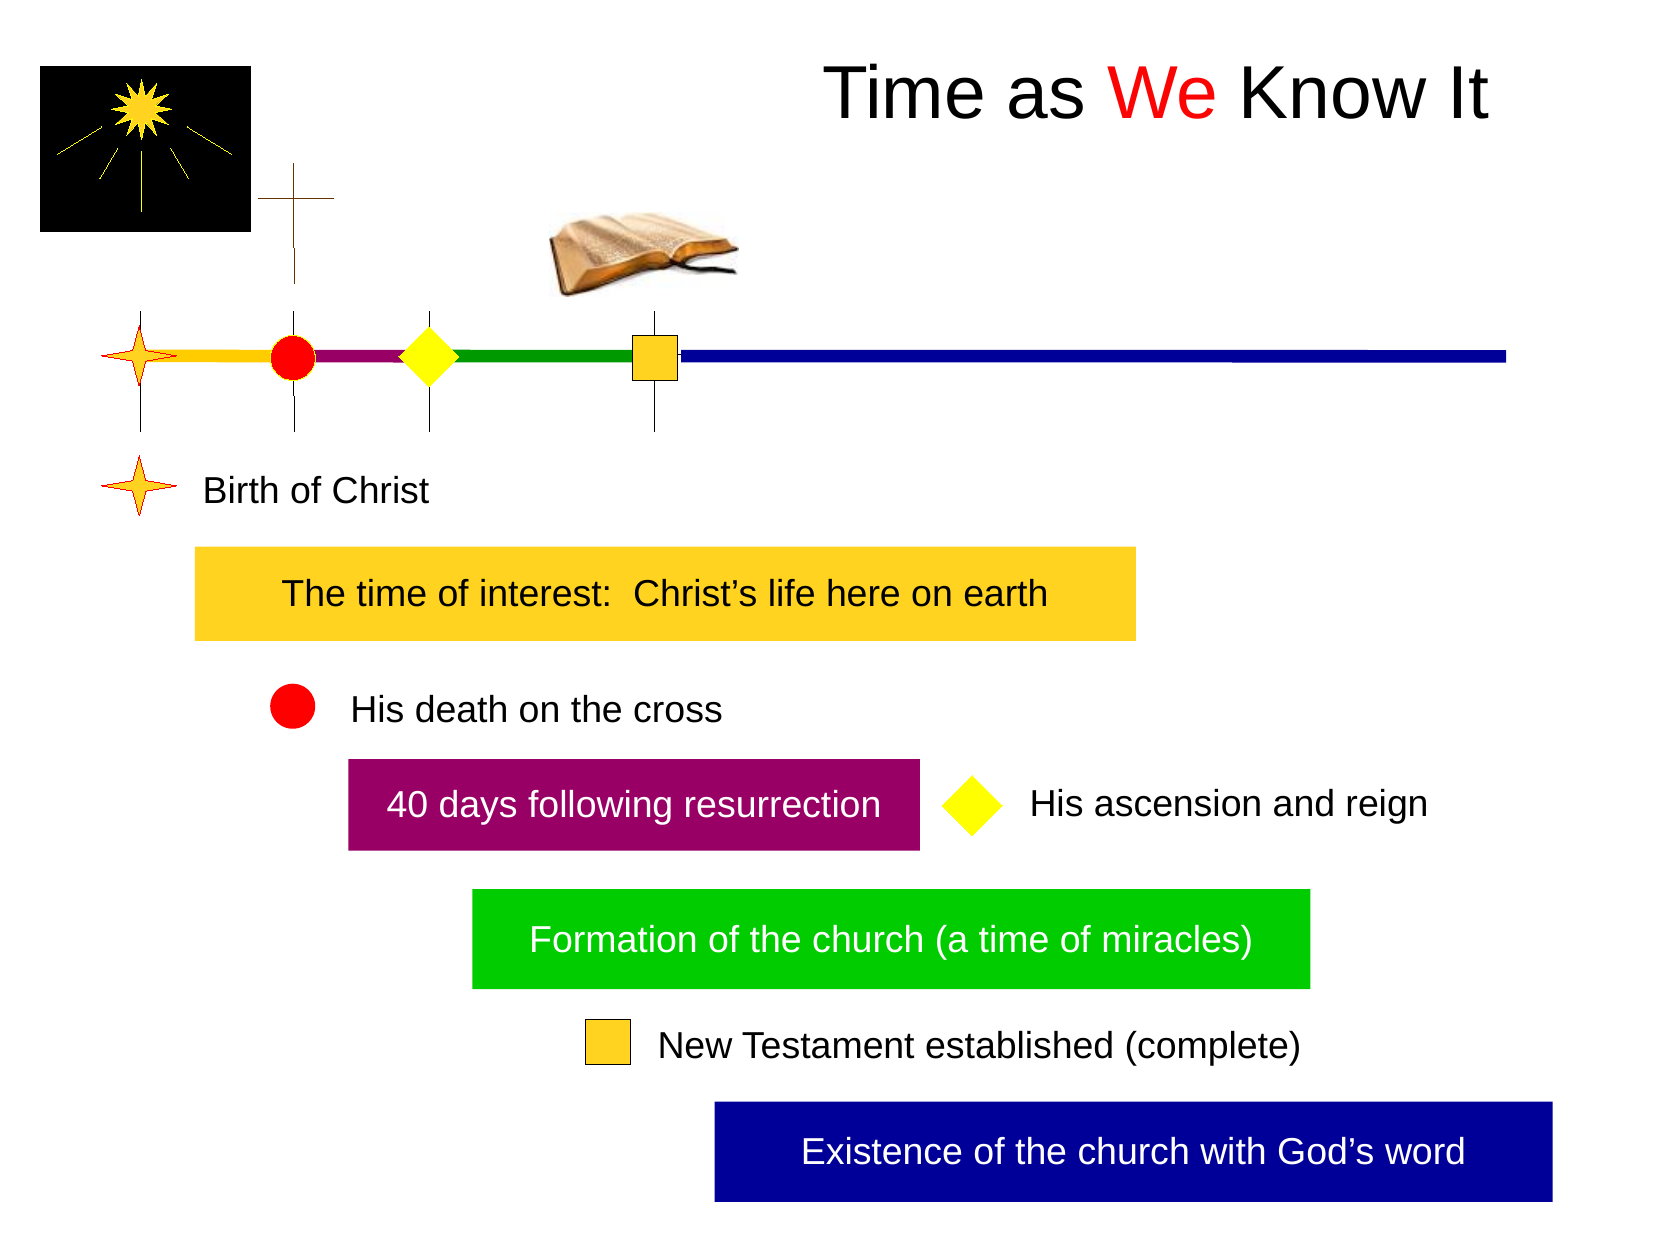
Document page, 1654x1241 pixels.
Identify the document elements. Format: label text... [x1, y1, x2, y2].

text_box [101, 455, 177, 516]
text_box Time as We Know It [681, 42, 1630, 142]
text_box The time of interest: Christ’s life here on earth [194, 546, 1136, 641]
text_box His death on the cross [335, 680, 768, 738]
text_box His ascension and reign [1014, 775, 1476, 832]
text_box Existence of the church with God’s word [714, 1101, 1553, 1202]
text_box Formation of the church (a time of miracles) [472, 889, 1311, 990]
text_box Birth of Christ [187, 462, 496, 519]
text_box 40 days following resurrection [348, 759, 920, 851]
text_box [632, 335, 678, 381]
text_box [40, 66, 251, 232]
text_box [398, 326, 459, 387]
text_box [270, 683, 316, 729]
text_box [101, 325, 177, 386]
text_box [585, 1019, 631, 1065]
picture [549, 212, 739, 297]
text_box [942, 775, 1003, 836]
text_box [270, 335, 316, 381]
text_box New Testament established (complete) [642, 1017, 1317, 1075]
